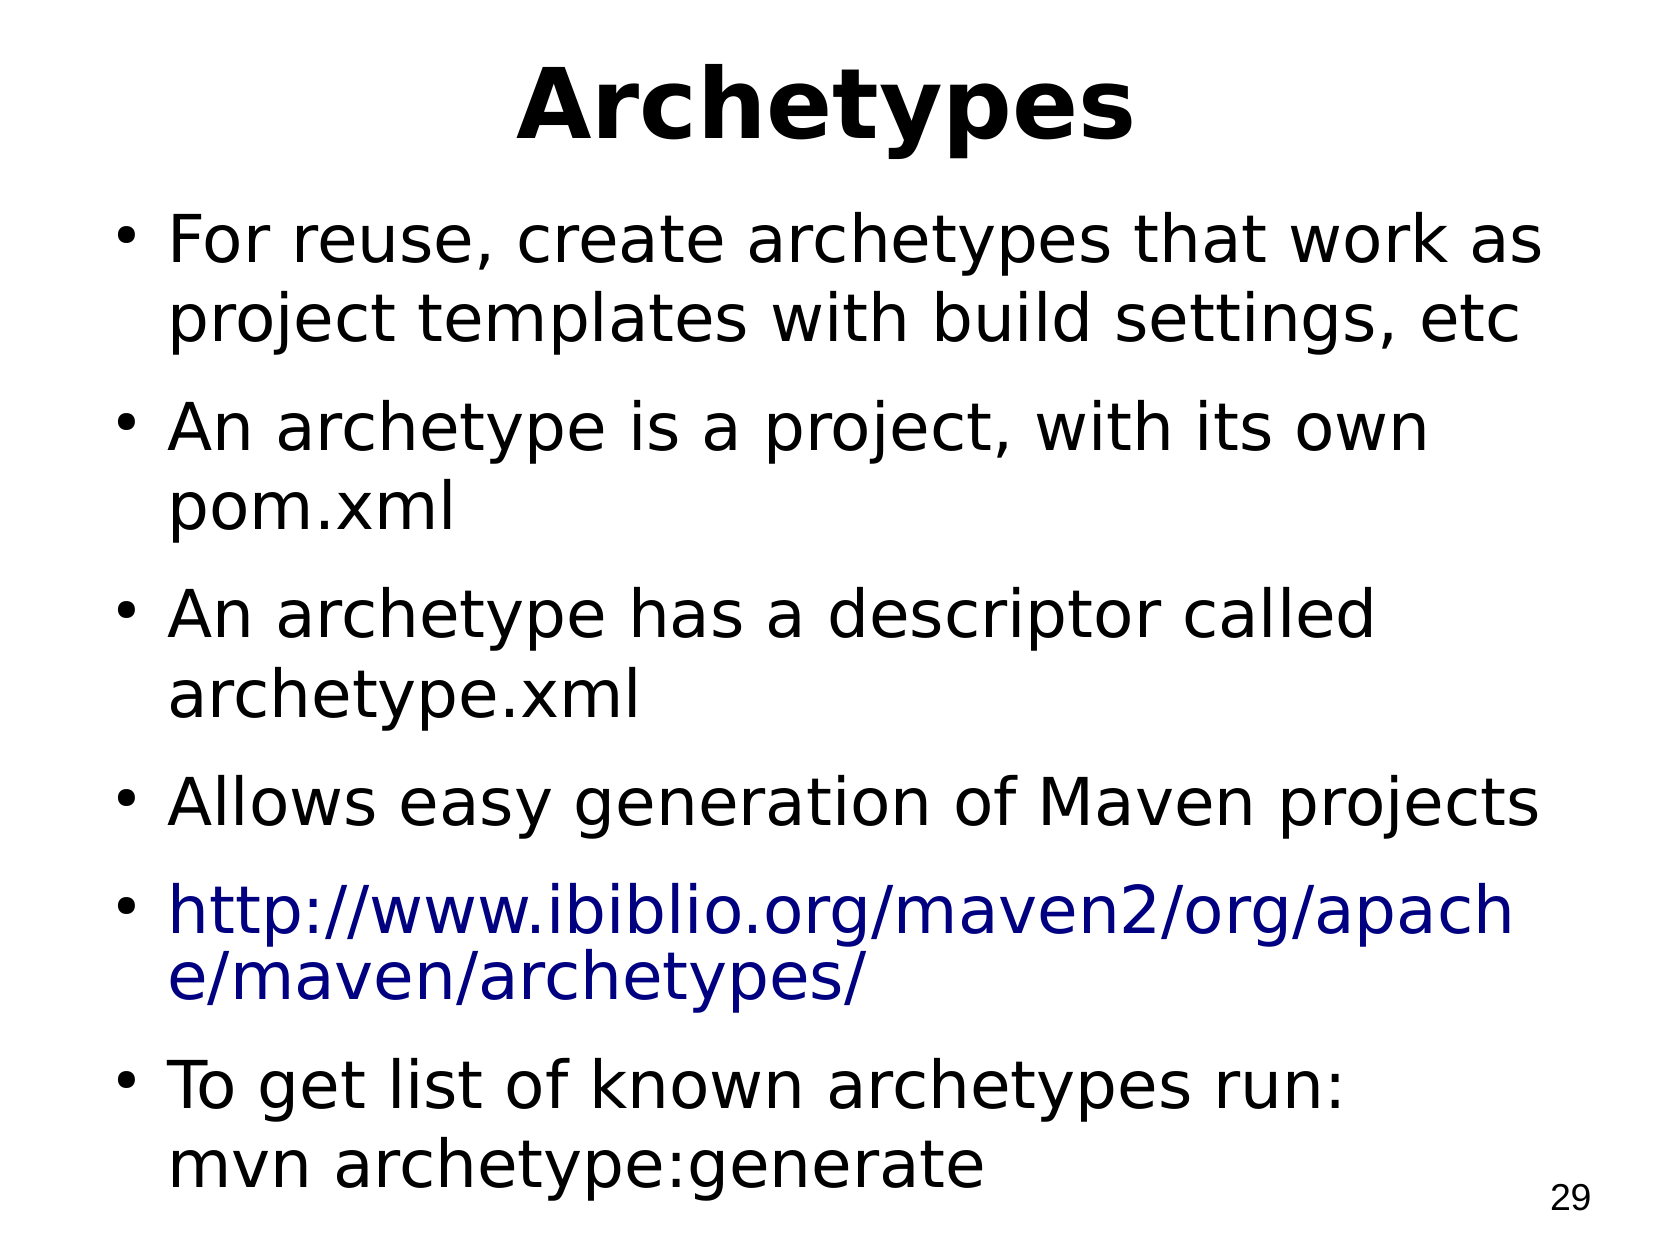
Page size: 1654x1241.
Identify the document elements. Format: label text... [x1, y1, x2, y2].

list For reuse, create archetypes that work as project templates with build settings, etc An archetype is a project, with its own pom.xml An archetype has a descriptor called archetype.xml Allows easy generation of Maven projects http://www.ibiblio.org/maven2/org/apache/maven/archetypes/ To get list of known archetypes run: mvn archetype:generate [82, 188, 1571, 1205]
title Archetypes [82, 19, 1571, 166]
